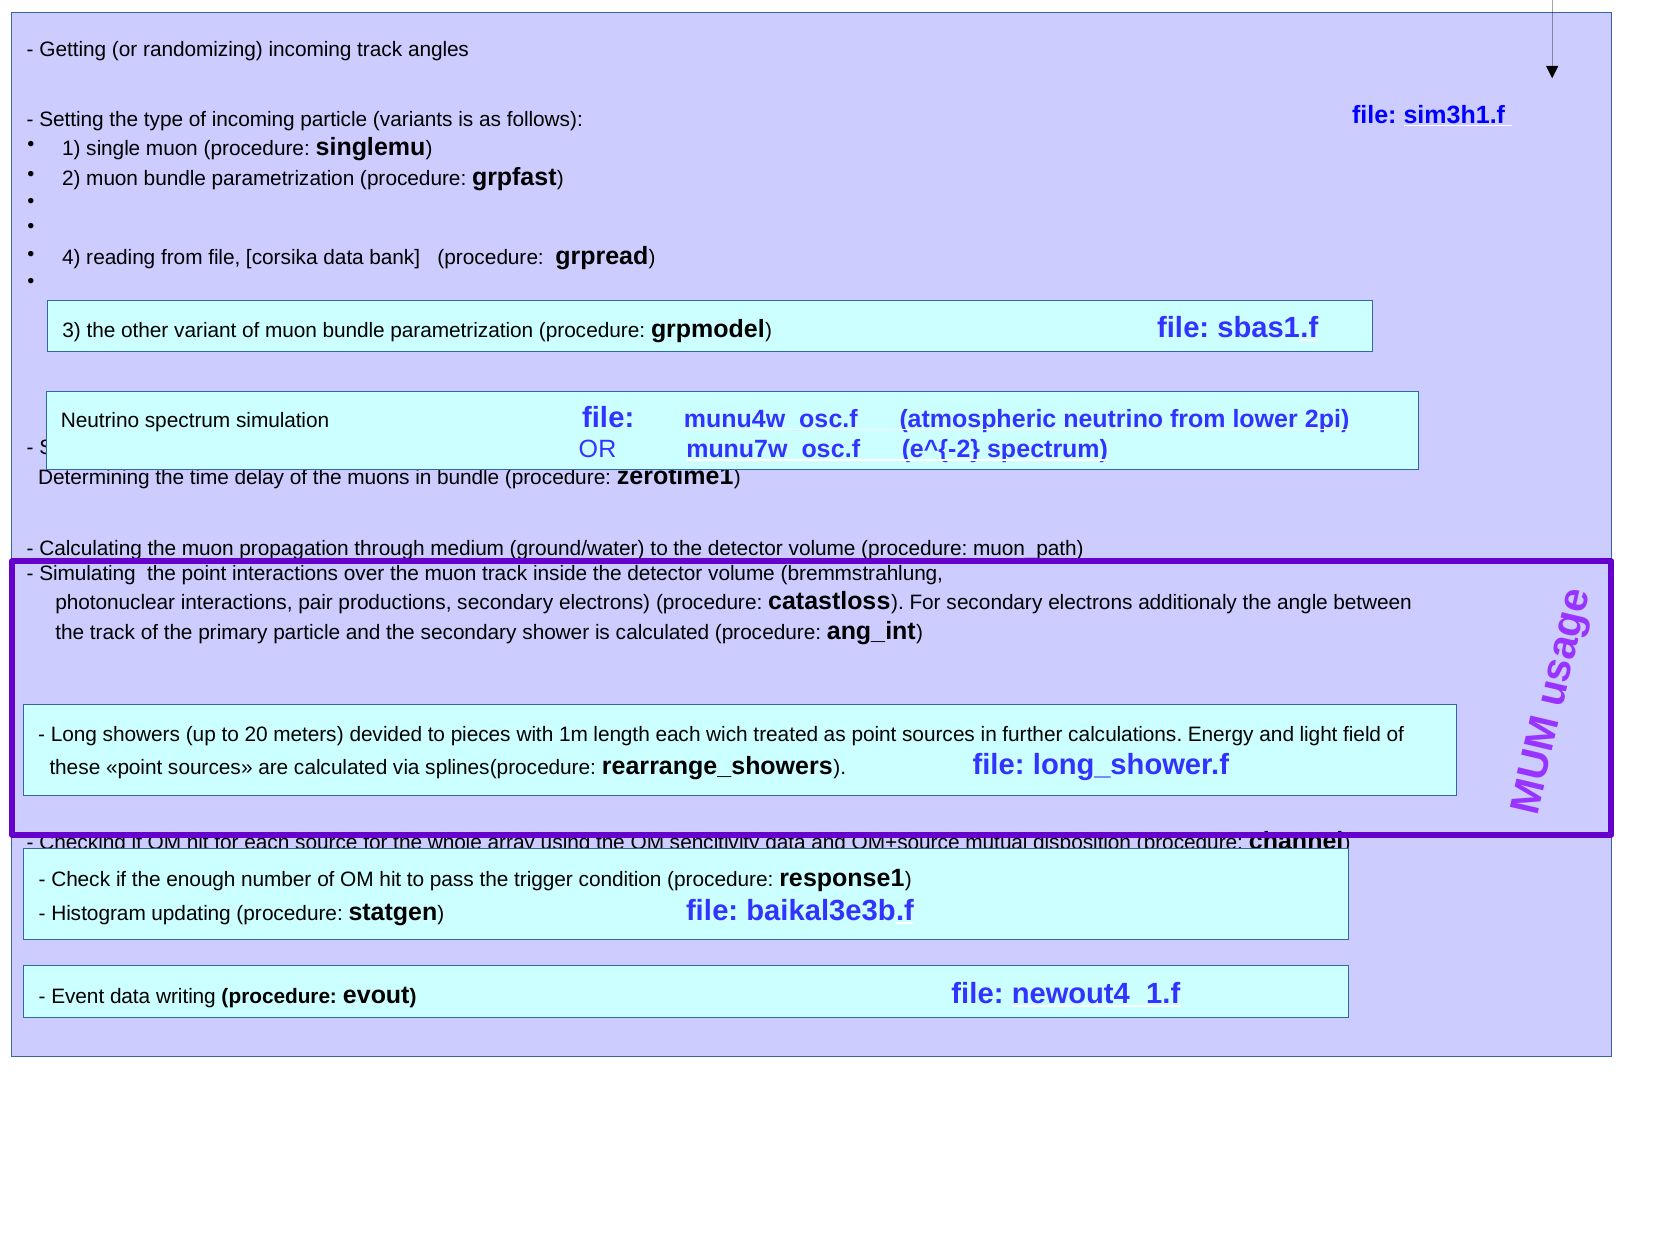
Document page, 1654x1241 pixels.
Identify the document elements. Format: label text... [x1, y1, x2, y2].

text_box - Long showers (up to 20 meters) devided to pieces with 1m length each wich treated as point sources in further calculations. Energy and light field of these «point sources» are calculated via splines(procedure: rearrange_showers). file: long_shower.f [23, 704, 1457, 796]
text_box 3) the other variant of muon bundle parametrization (procedure: grpmodel) file: sbas1.f [47, 300, 1373, 352]
text_box Simulation loop - Getting (or randomizing) incoming track angles - Setting the type of incoming particle (variants is as follows): 1) single muon (procedure: singlemu) 2) muon bundle parametrization (procedure: grpfast) 4) reading from file, [corsika data bank] (procedure: grpread) - Setting the input point of the track (procedure: inout2) Determining the time delay of the muons in bundle (procedure: zerotime1) - Calculating the muon propagation through medium (ground/water) to the detector volume (procedure: muon_path) - Simulating the point interactions over the muon track inside the detector volume (bremmstrahlung, photonuclear interactions, pair productions, secondary electrons) (procedure: catastloss). For secondary electrons additionaly the angle between the track of the primary particle and the secondary shower is calculated (procedure: ang_int) - Checking if OM hit for each source for the whole array using the OM sencitivity data and OM+source mutual disposition (procedure: channel) [11, 12, 1612, 558]
text_box - Event data writing (procedure: evout) file: newout4_1.f [23, 965, 1349, 1018]
text_box Neutrino spectrum simulation file: munu4w_osc.f (atmospheric neutrino from lower 2pi) OR munu7w_osc.f (e^{-2} spectrum) [46, 391, 1419, 470]
text_box Simulation loop - Getting (or randomizing) incoming track angles - Setting the type of incoming particle (variants is as follows): 1) single muon (procedure: singlemu) 2) muon bundle parametrization (procedure: grpfast) 4) reading from file, [corsika data bank] (procedure: grpread) - Setting the input point of the track (procedure: inout2) Determining the time delay of the muons in bundle (procedure: zerotime1) - Calculating the muon propagation through medium (ground/water) to the detector volume (procedure: muon_path) - Simulating the point interactions over the muon track inside the detector volume (bremmstrahlung, photonuclear interactions, pair productions, secondary electrons) (procedure: catastloss). For secondary electrons additionaly the angle between the track of the primary particle and the secondary shower is calculated (procedure: ang_int) - Checking if OM hit for each source for the whole array using the OM sencitivity data and OM+source mutual disposition (procedure: channel) [15, 564, 1608, 832]
text_box MUM usage [1486, 565, 1605, 834]
text_box - Check if the enough number of OM hit to pass the trigger condition (procedure: rеsponse1) - Histogram updating (procedure: statgen) file: baikal3e3b.f [23, 848, 1349, 940]
text_box file: sim3h1.f [1337, 91, 1560, 139]
text_box Simulation loop - Getting (or randomizing) incoming track angles - Setting the type of incoming particle (variants is as follows): 1) single muon (procedure: singlemu) 2) muon bundle parametrization (procedure: grpfast) 4) reading from file, [corsika data bank] (procedure: grpread) - Setting the input point of the track (procedure: inout2) Determining the time delay of the muons in bundle (procedure: zerotime1) - Calculating the muon propagation through medium (ground/water) to the detector volume (procedure: muon_path) - Simulating the point interactions over the muon track inside the detector volume (bremmstrahlung, photonuclear interactions, pair productions, secondary electrons) (procedure: catastloss). For secondary electrons additionaly the angle between the track of the primary particle and the secondary shower is calculated (procedure: ang_int) - Checking if OM hit for each source for the whole array using the OM sencitivity data and OM+source mutual disposition (procedure: channel) [11, 838, 1612, 1057]
